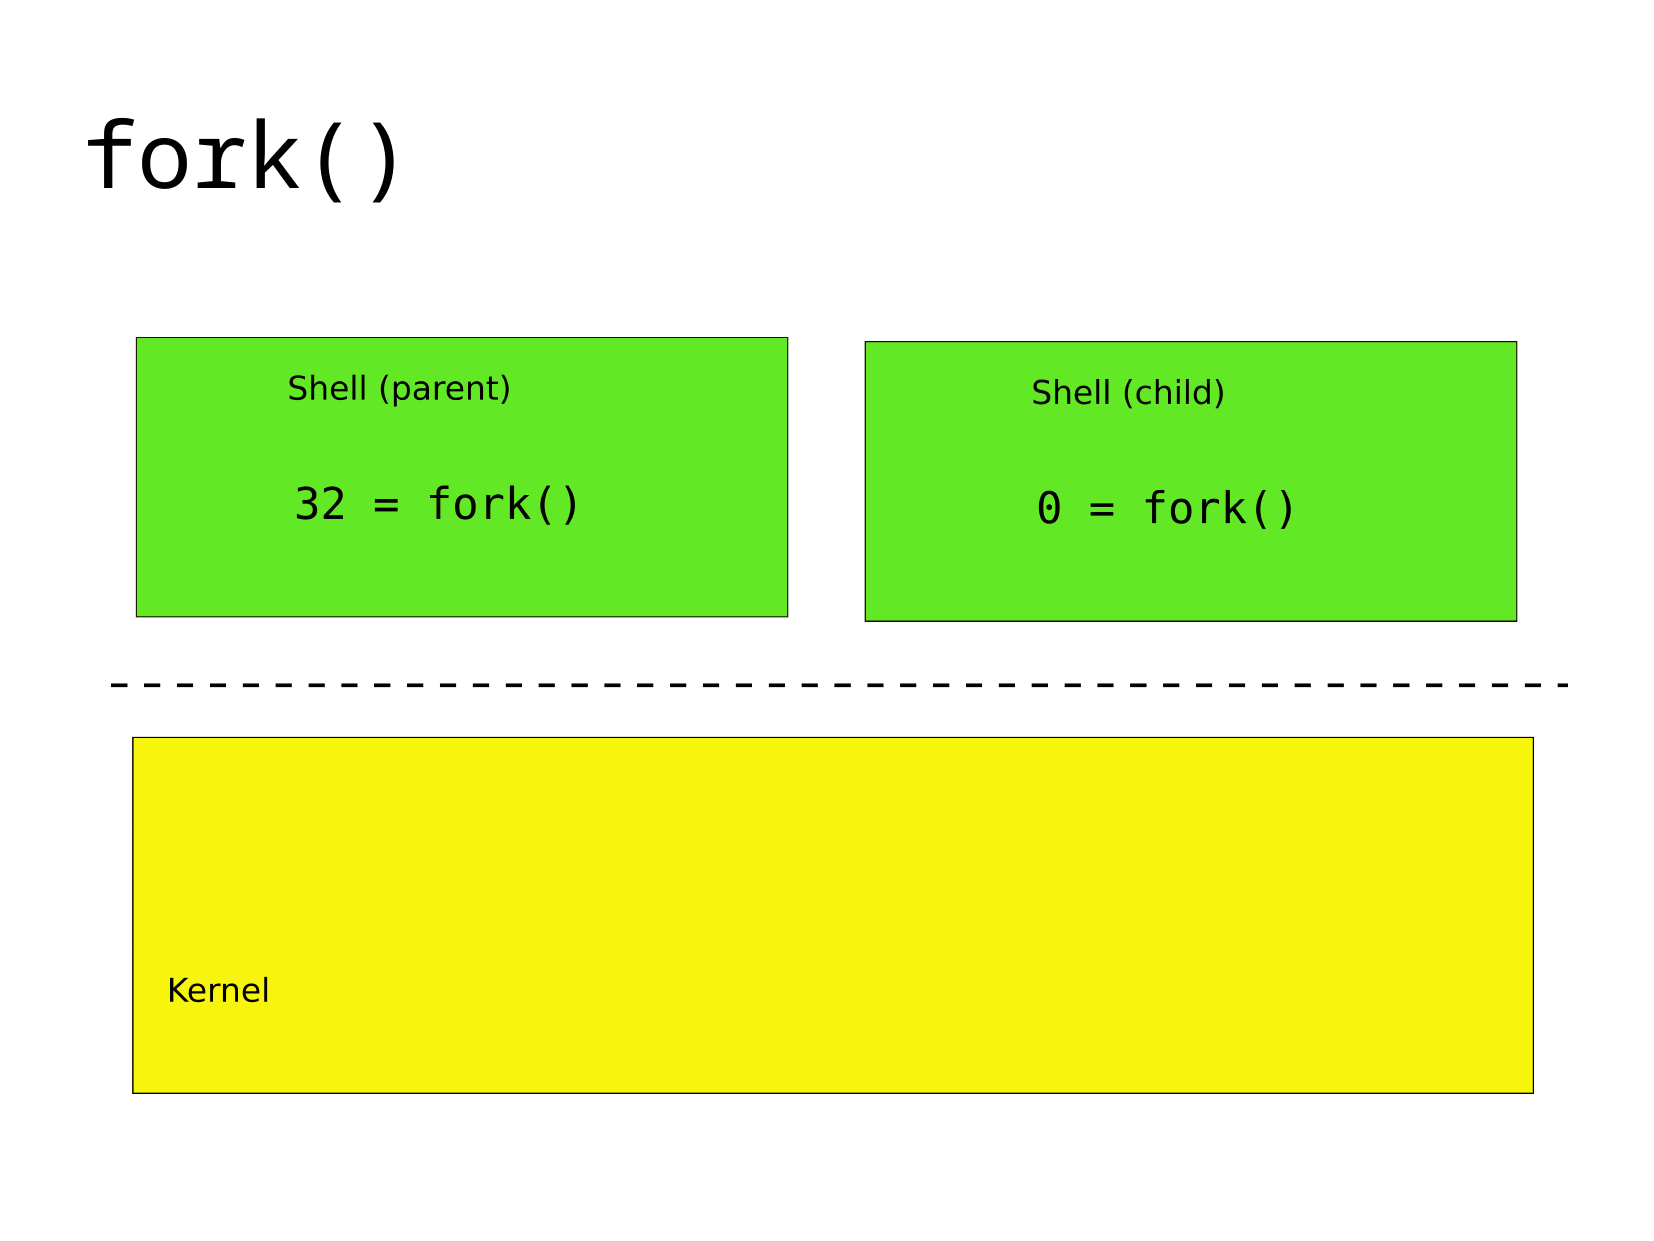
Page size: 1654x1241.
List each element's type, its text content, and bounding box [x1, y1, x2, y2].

title fork() [82, 49, 826, 257]
picture [111, 337, 1568, 1094]
